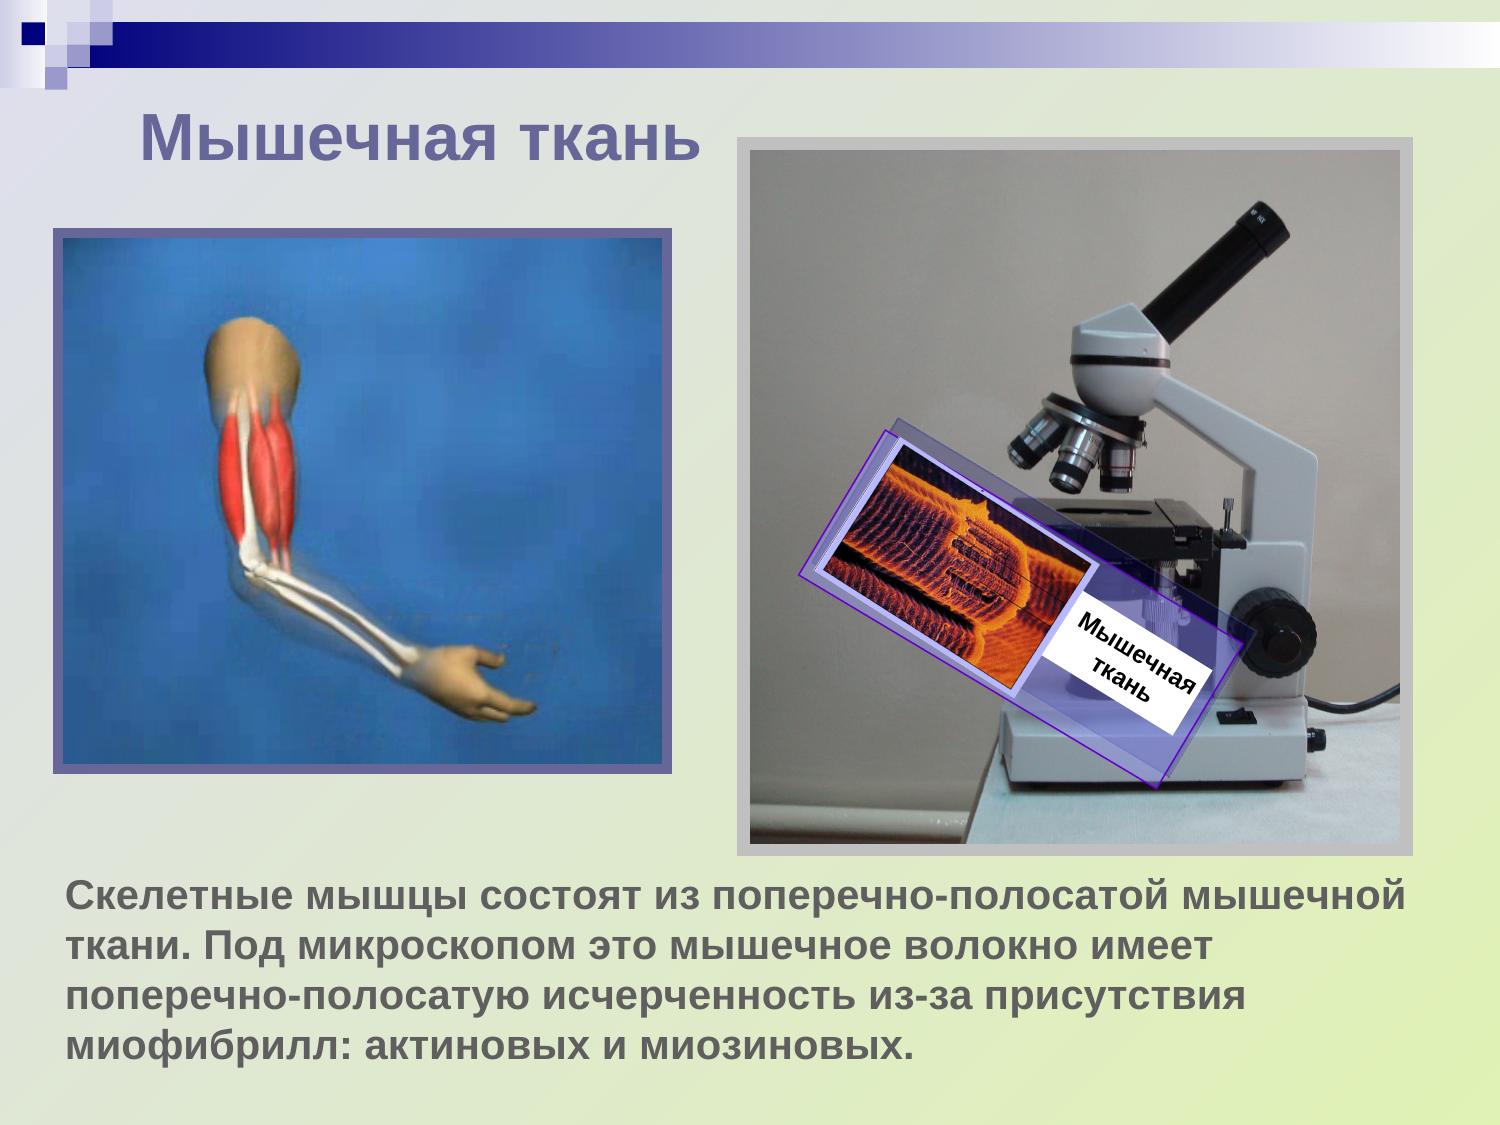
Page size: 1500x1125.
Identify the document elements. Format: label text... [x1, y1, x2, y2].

text_box Мышечная ткань [1042, 591, 1212, 735]
picture [750, 149, 1401, 844]
title Мышечная ткань [124, 92, 763, 183]
text_box Скелетные мышцы состоят из поперечно-полосатой мышечной ткани. Под микроскопом это мышечное волокно имеет поперечно-полосатую исчерченность из-за присутствия миофибрилл: актиновых и миозиновых. [50, 859, 1451, 1076]
picture [62, 237, 663, 765]
text_box [798, 430, 1243, 789]
